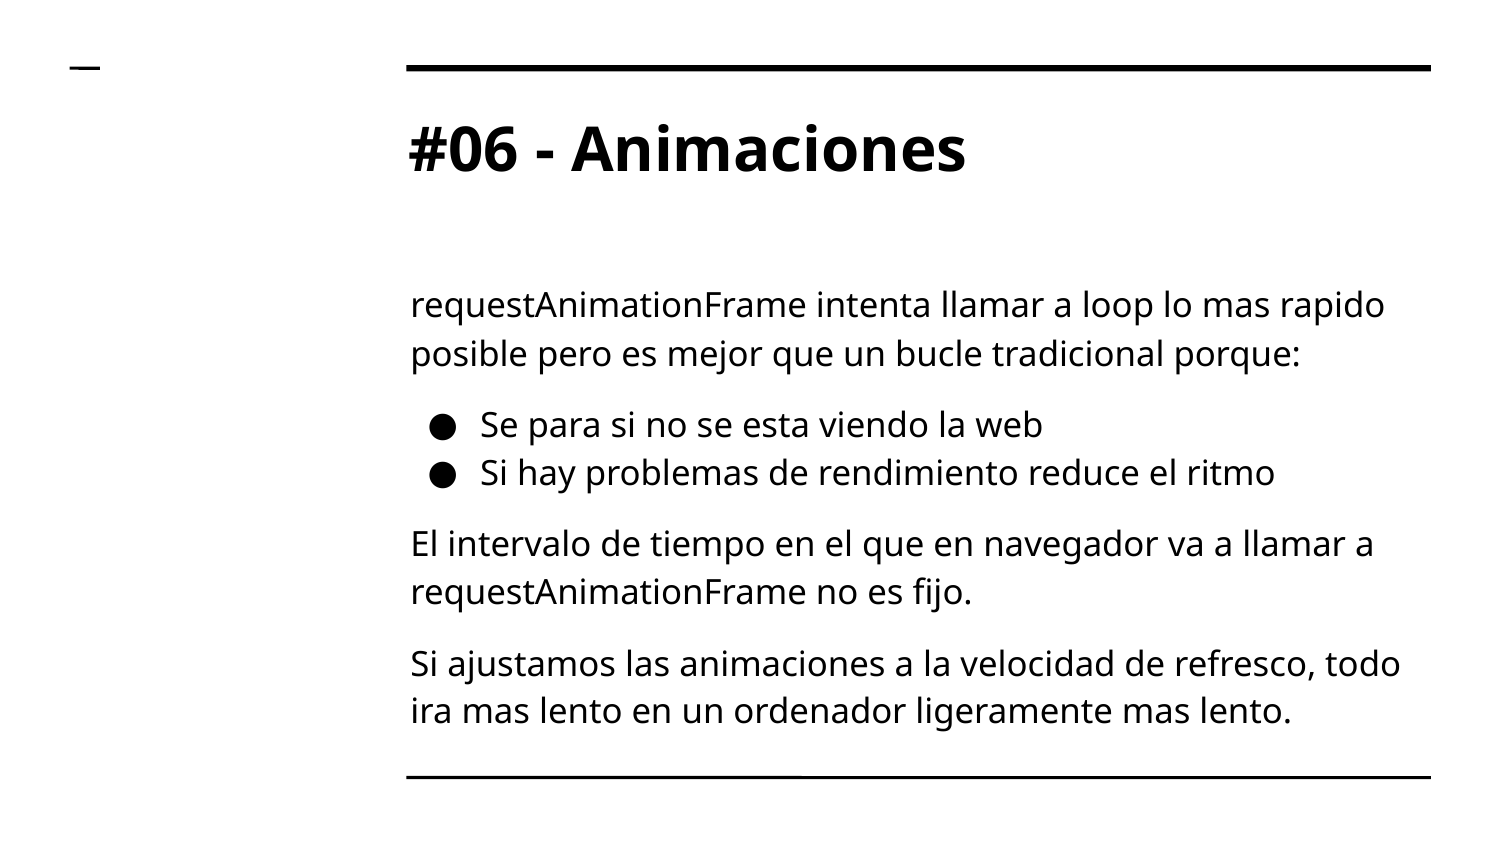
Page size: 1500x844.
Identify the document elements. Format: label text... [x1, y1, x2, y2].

title #06 - Animaciones [393, 94, 1431, 199]
list requestAnimationFrame intenta llamar a loop lo mas rapido posible pero es mejor que un bucle tradicional porque: Se para si no se esta viendo la web Si hay problemas de rendimiento reduce el ritmo El intervalo de tiempo en el que en navegador va a llamar a requestAnimationFrame no es fijo. Si ajustamos las animaciones a la velocidad de refresco, todo ira mas lento en un ordenador ligeramente mas lento. [395, 261, 1433, 755]
